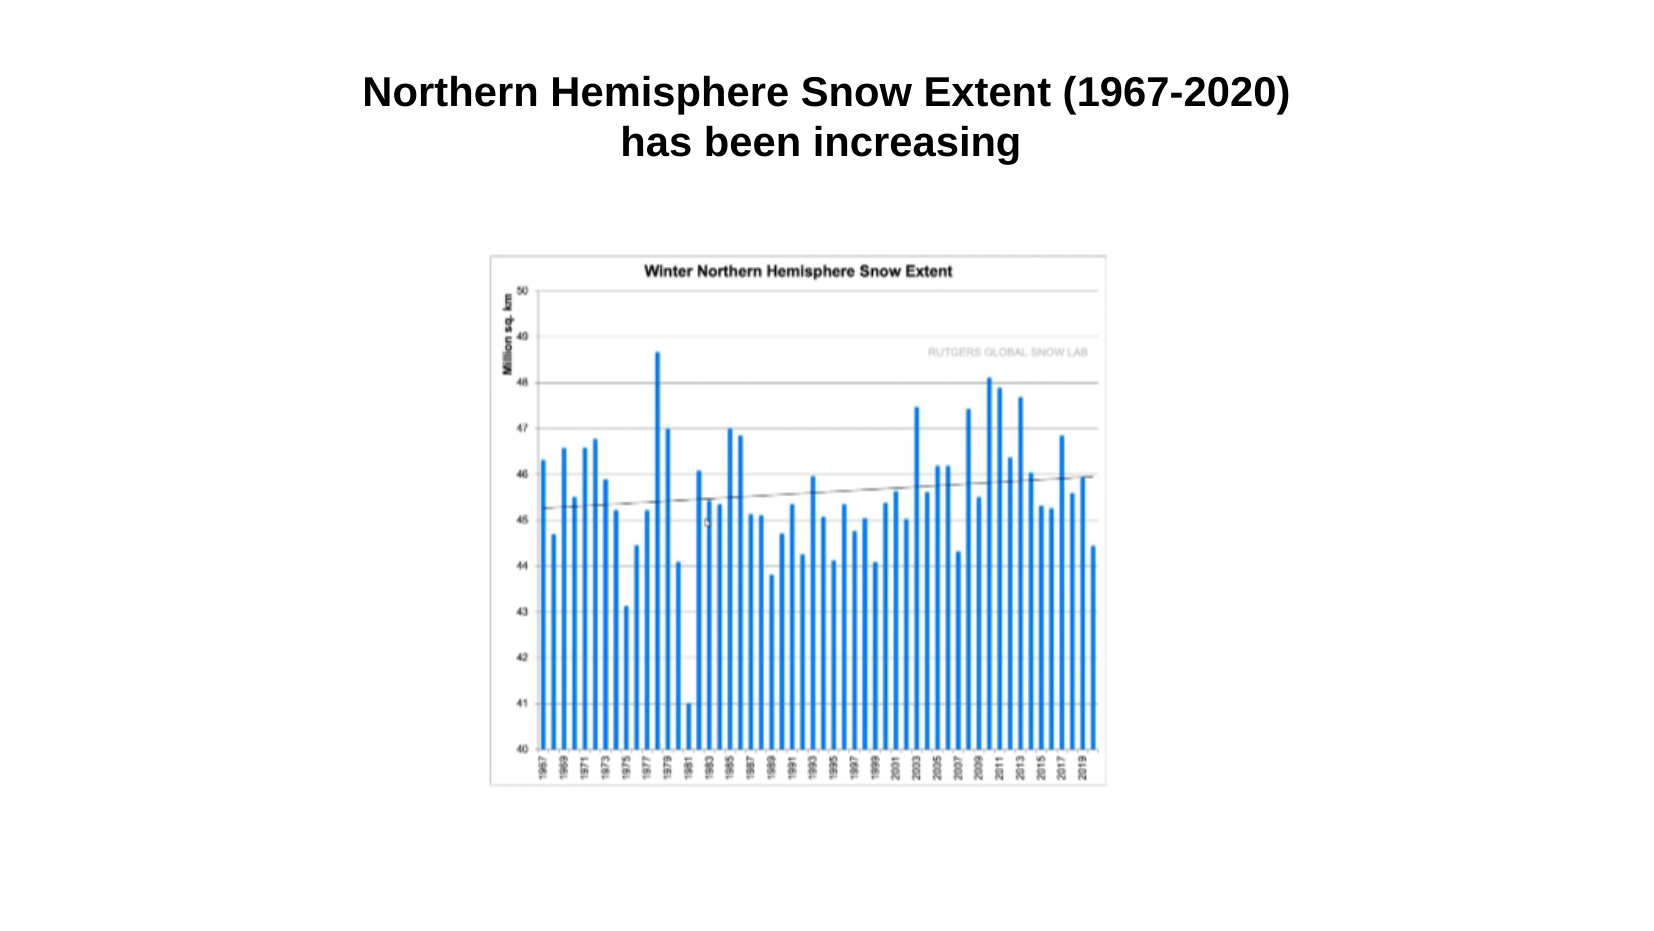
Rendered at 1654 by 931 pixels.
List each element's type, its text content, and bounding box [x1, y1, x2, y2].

picture [468, 244, 1193, 795]
text_box Northern Hemisphere Snow Extent (1967-2020) has been increasing [82, 64, 1571, 165]
